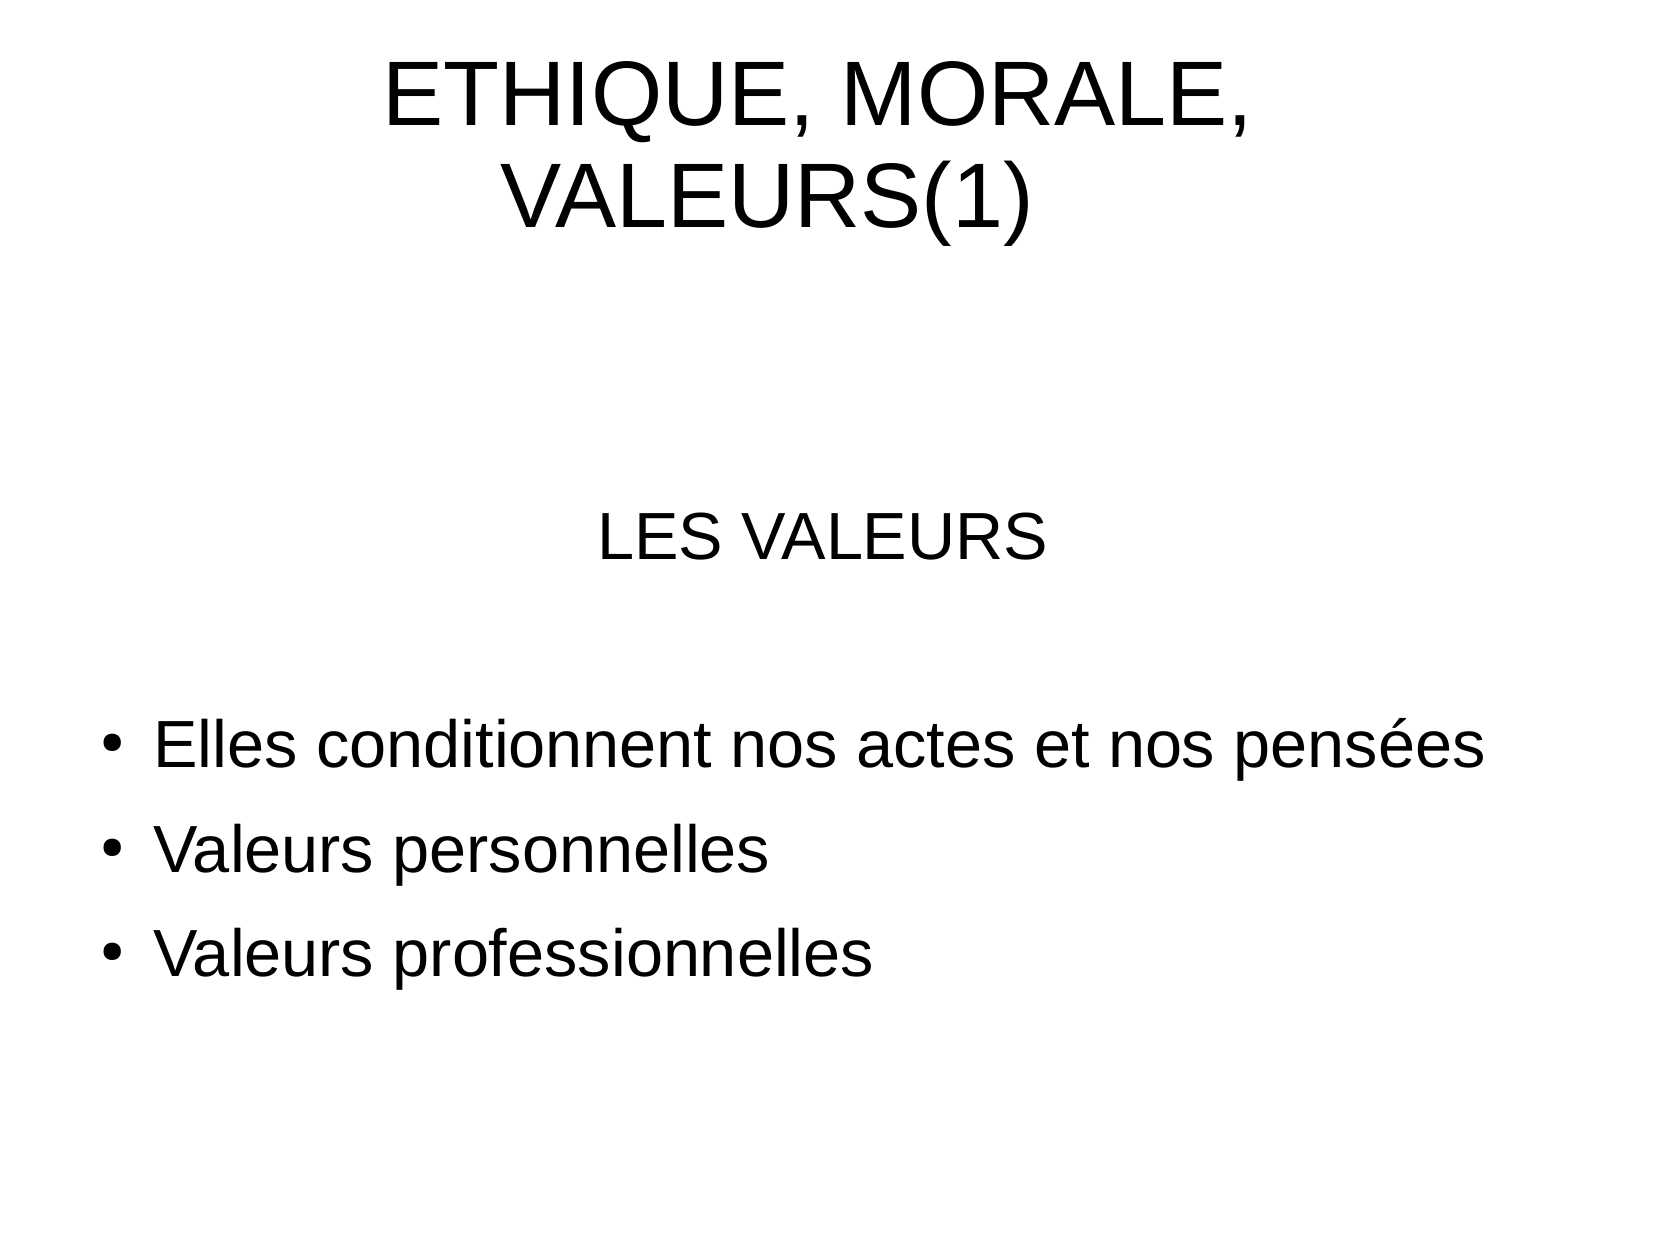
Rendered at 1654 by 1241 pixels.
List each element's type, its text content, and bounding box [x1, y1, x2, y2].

list LES VALEURS Elles conditionnent nos actes et nos pensées Valeurs personnelles Valeurs professionnelles [82, 290, 1571, 1109]
title ETHIQUE, MORALE, VALEURS(1) [23, 40, 1512, 249]
